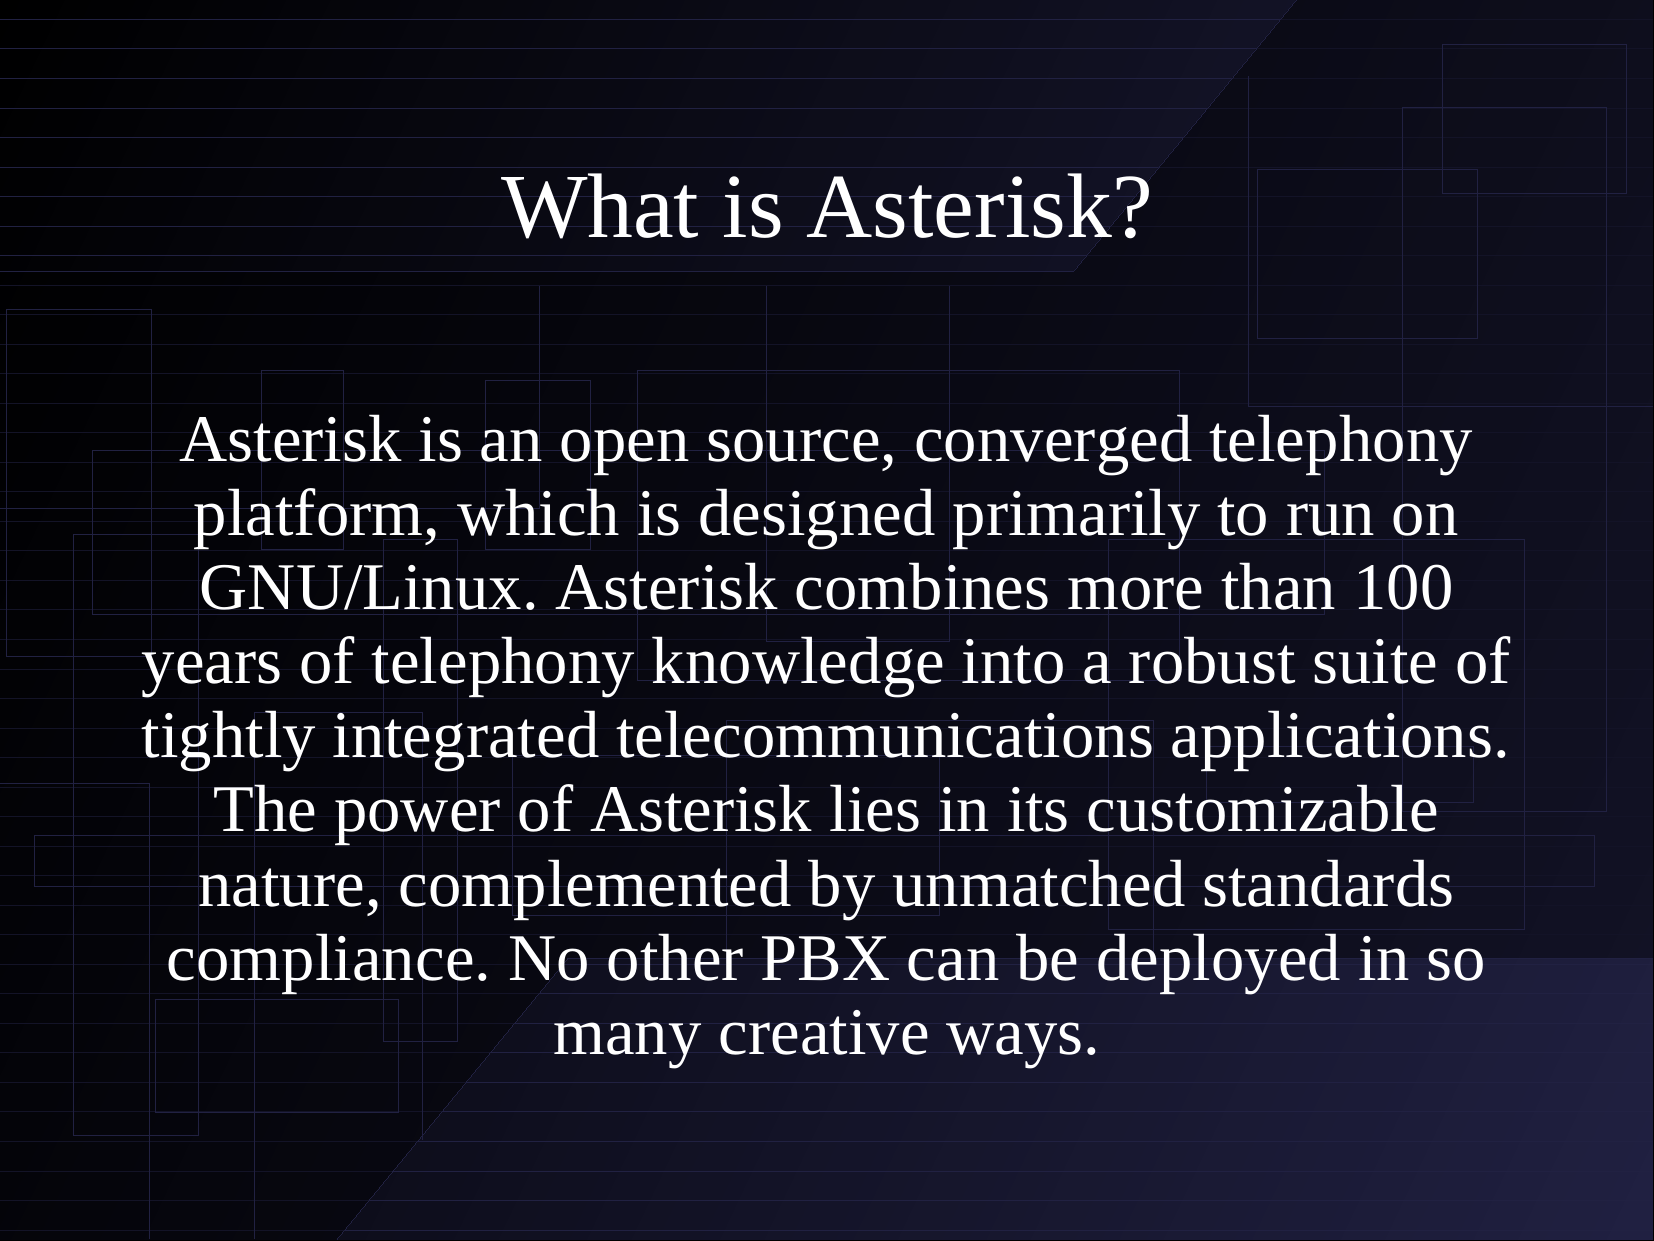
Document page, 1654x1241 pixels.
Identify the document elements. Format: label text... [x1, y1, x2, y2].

title What is Asterisk? [121, 102, 1534, 311]
subtitle Asterisk is an open source, converged telephony platform, which is designed primarily to run on GNU/Linux. Asterisk combines more than 100 years of telephony knowledge into a robust suite of tightly integrated telecommunications applications. The power of Asterisk lies in its customizable nature, complemented by unmatched standards compliance. No other PBX can be deployed in so many creative ways. [121, 344, 1534, 1127]
